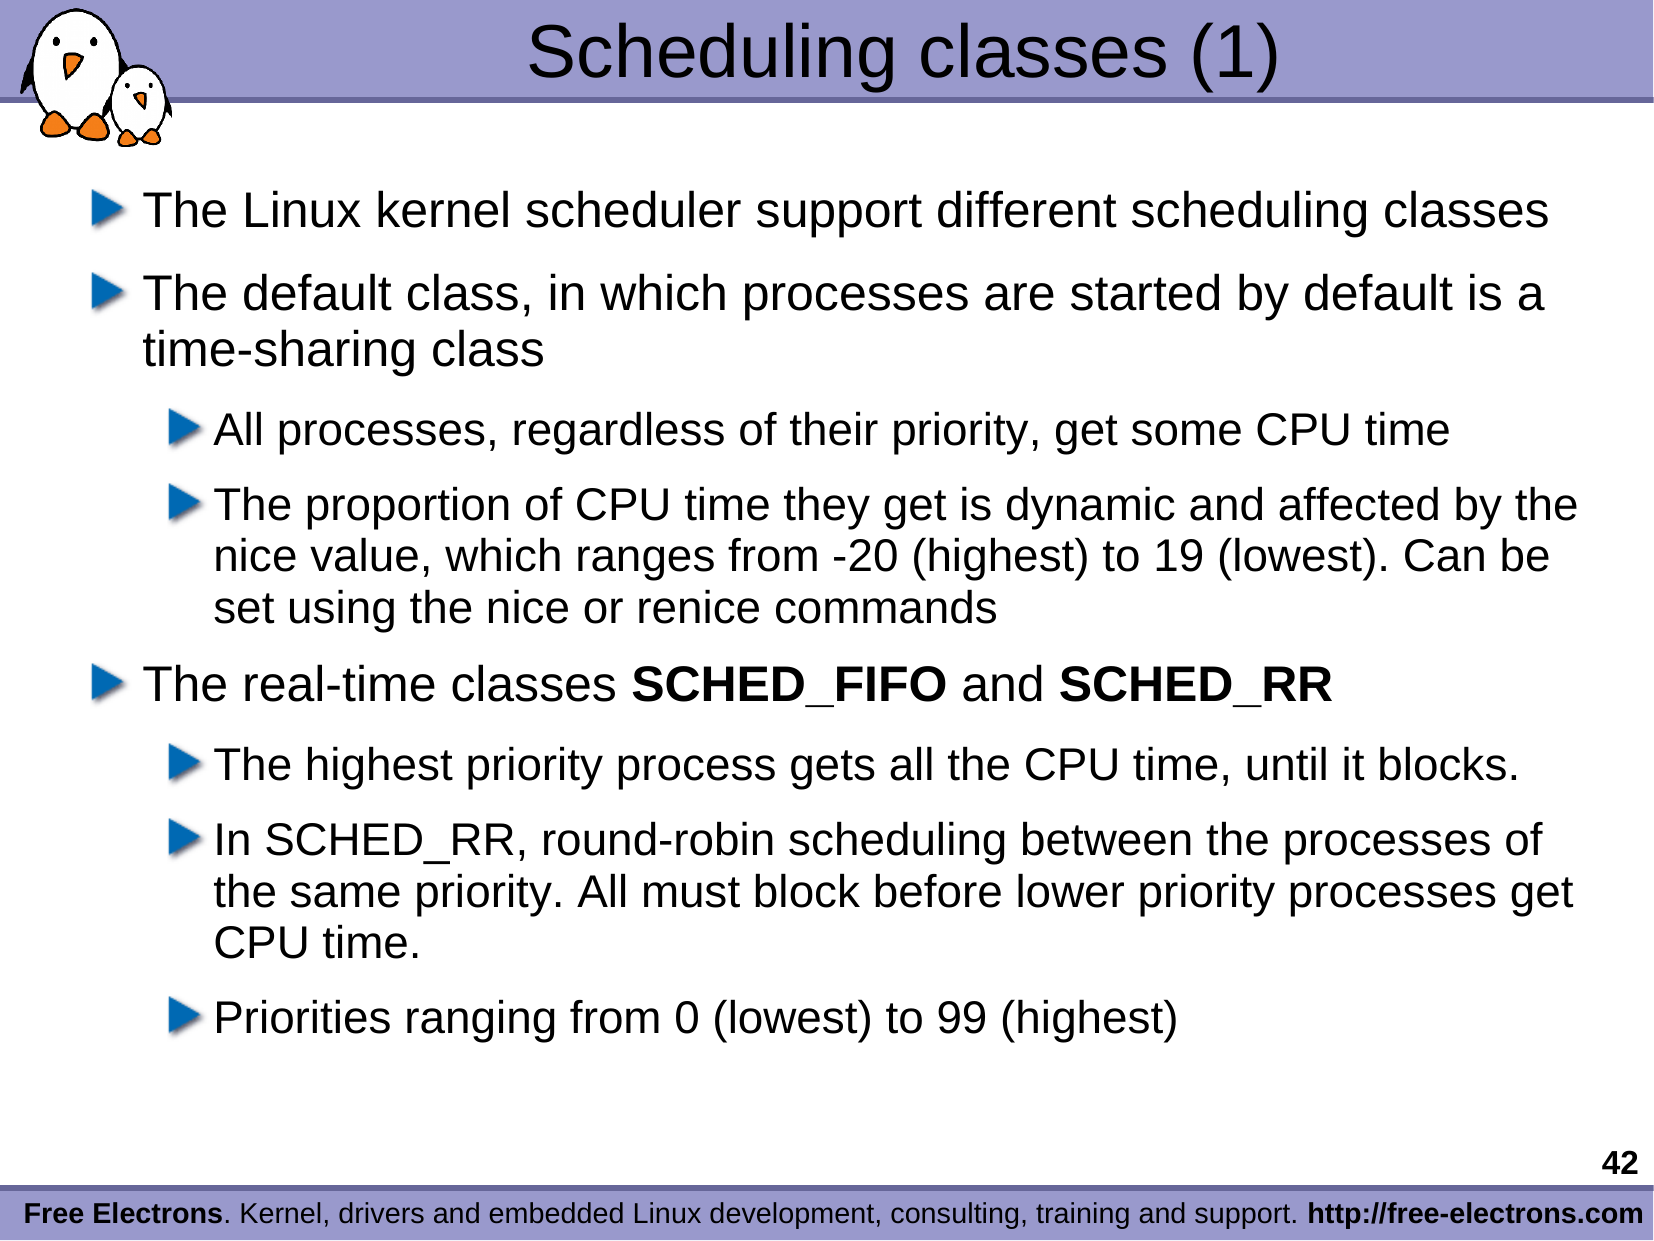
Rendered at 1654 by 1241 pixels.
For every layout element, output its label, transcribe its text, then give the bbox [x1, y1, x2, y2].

title Scheduling classes (1) [178, 4, 1631, 98]
list The Linux kernel scheduler support different scheduling classes The default class, in which processes are started by default is a time-sharing class All processes, regardless of their priority, get some CPU time The proportion of CPU time they get is dynamic and affected by the nice value, which ranges from -20 (highest) to 19 (lowest). Can be set using the nice or renice commands The real-time classes SCHED_FIFO and SCHED_RR The highest priority process gets all the CPU time, until it blocks. In SCHED_RR, round-robin scheduling between the processes of the same priority. All must block before lower priority processes get CPU time. Priorities ranging from 0 (lowest) to 99 (highest) [71, 182, 1595, 1123]
picture [20, 8, 172, 147]
